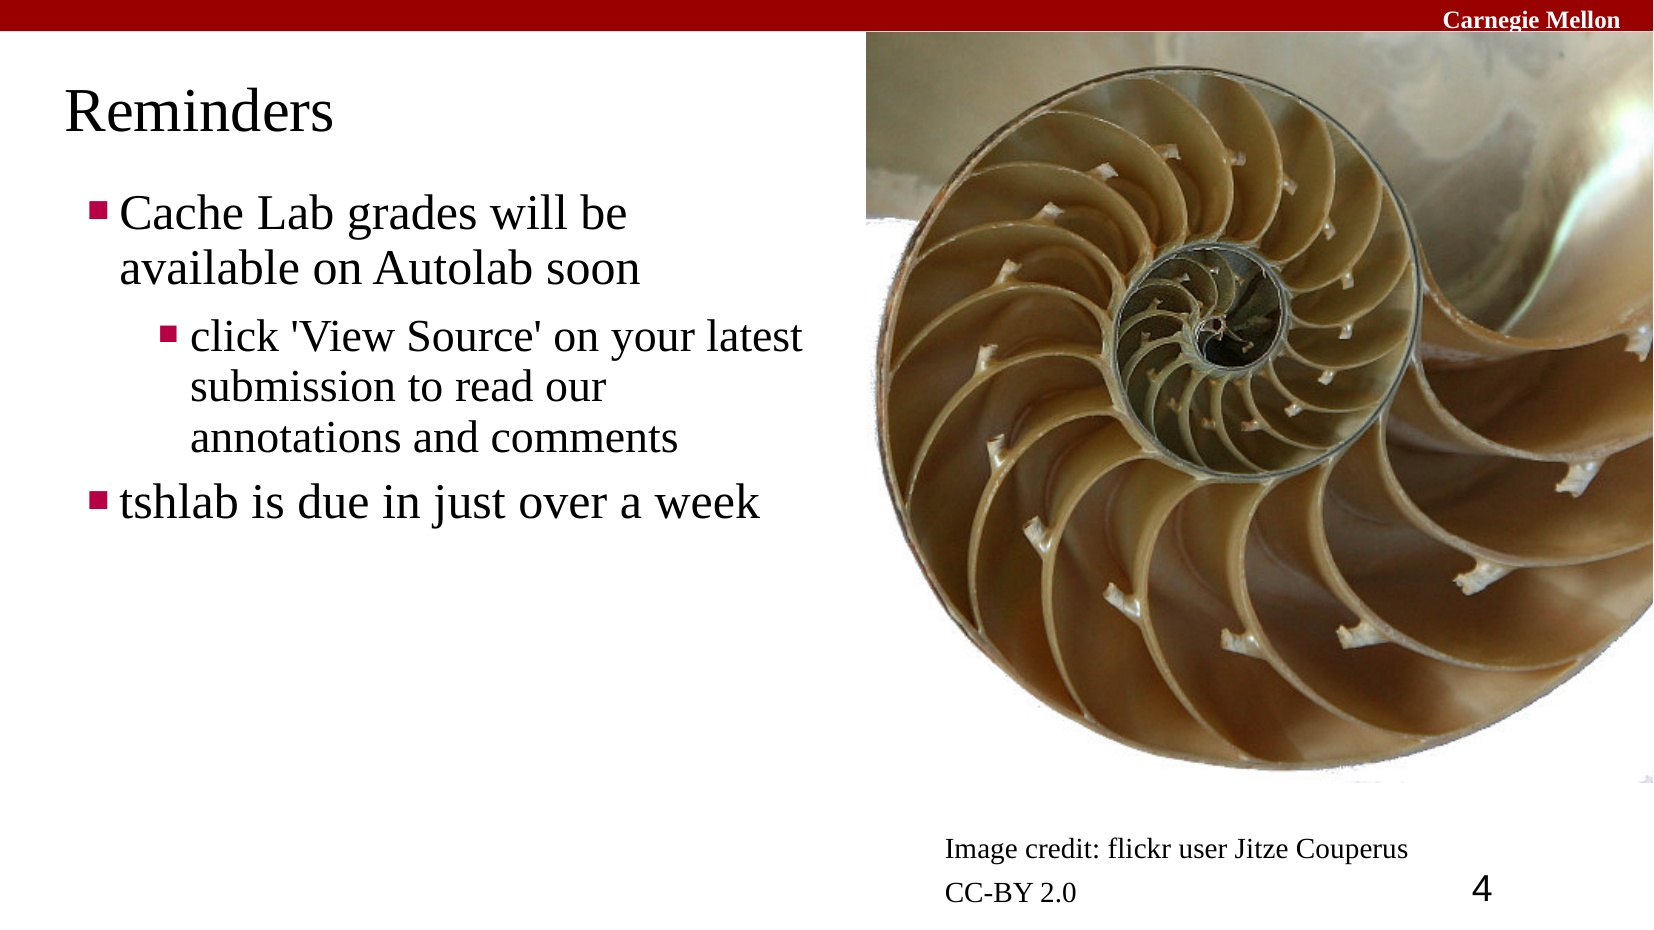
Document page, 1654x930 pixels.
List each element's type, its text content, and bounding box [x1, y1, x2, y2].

list Cache Lab grades will be available on Autolab soon click 'View Source' on your latest submission to read our annotations and comments tshlab is due in just over a week [71, 184, 806, 859]
title Reminders [64, 58, 866, 163]
picture [866, 32, 1653, 783]
text_box CC-BY 2.0 [930, 868, 1141, 916]
text_box Image credit: flickr user Jitze Couperus [930, 825, 1546, 873]
